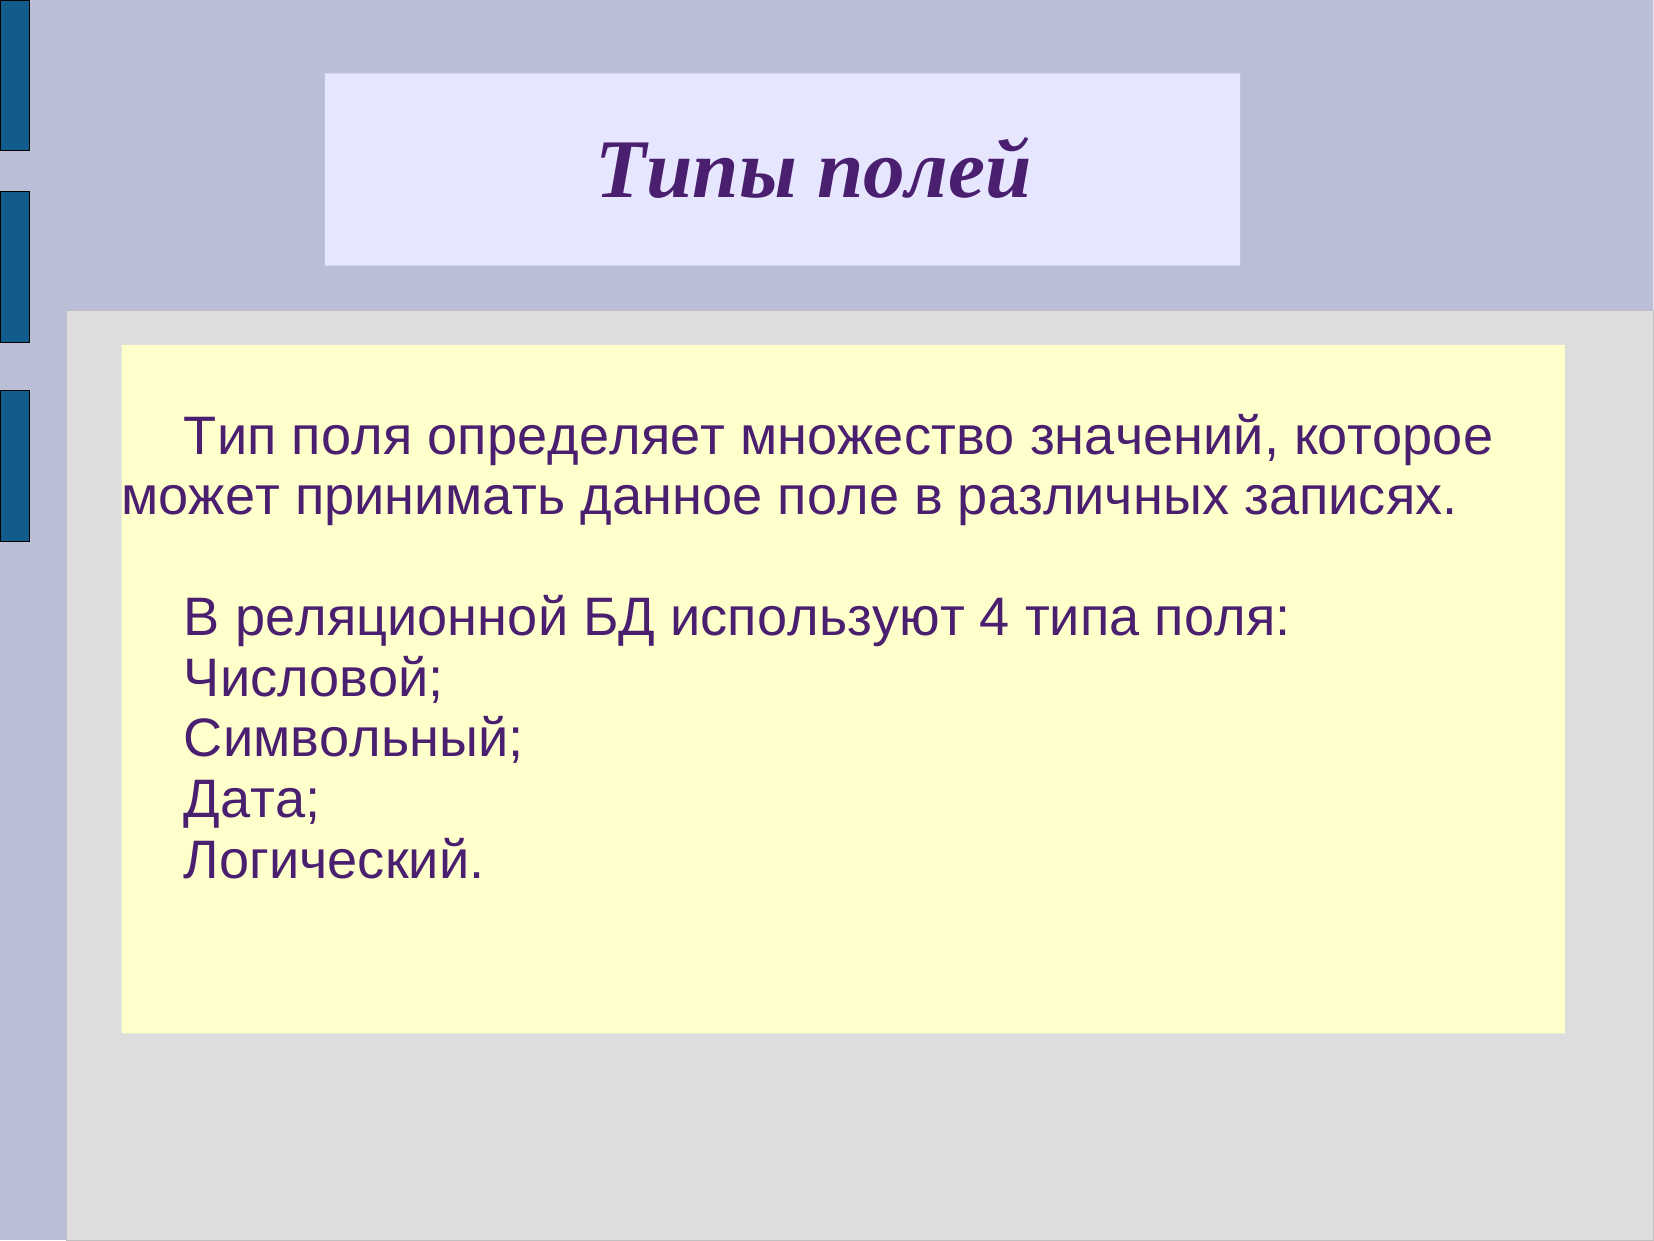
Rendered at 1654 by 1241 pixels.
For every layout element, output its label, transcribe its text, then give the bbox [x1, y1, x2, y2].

list Тип поля определяет множество значений, которое может принимать данное поле в различных записях. В реляционной БД используют 4 типа поля: Числовой; Символьный; Дата; Логический. [121, 344, 1565, 1034]
title Типы полей [324, 73, 1241, 266]
